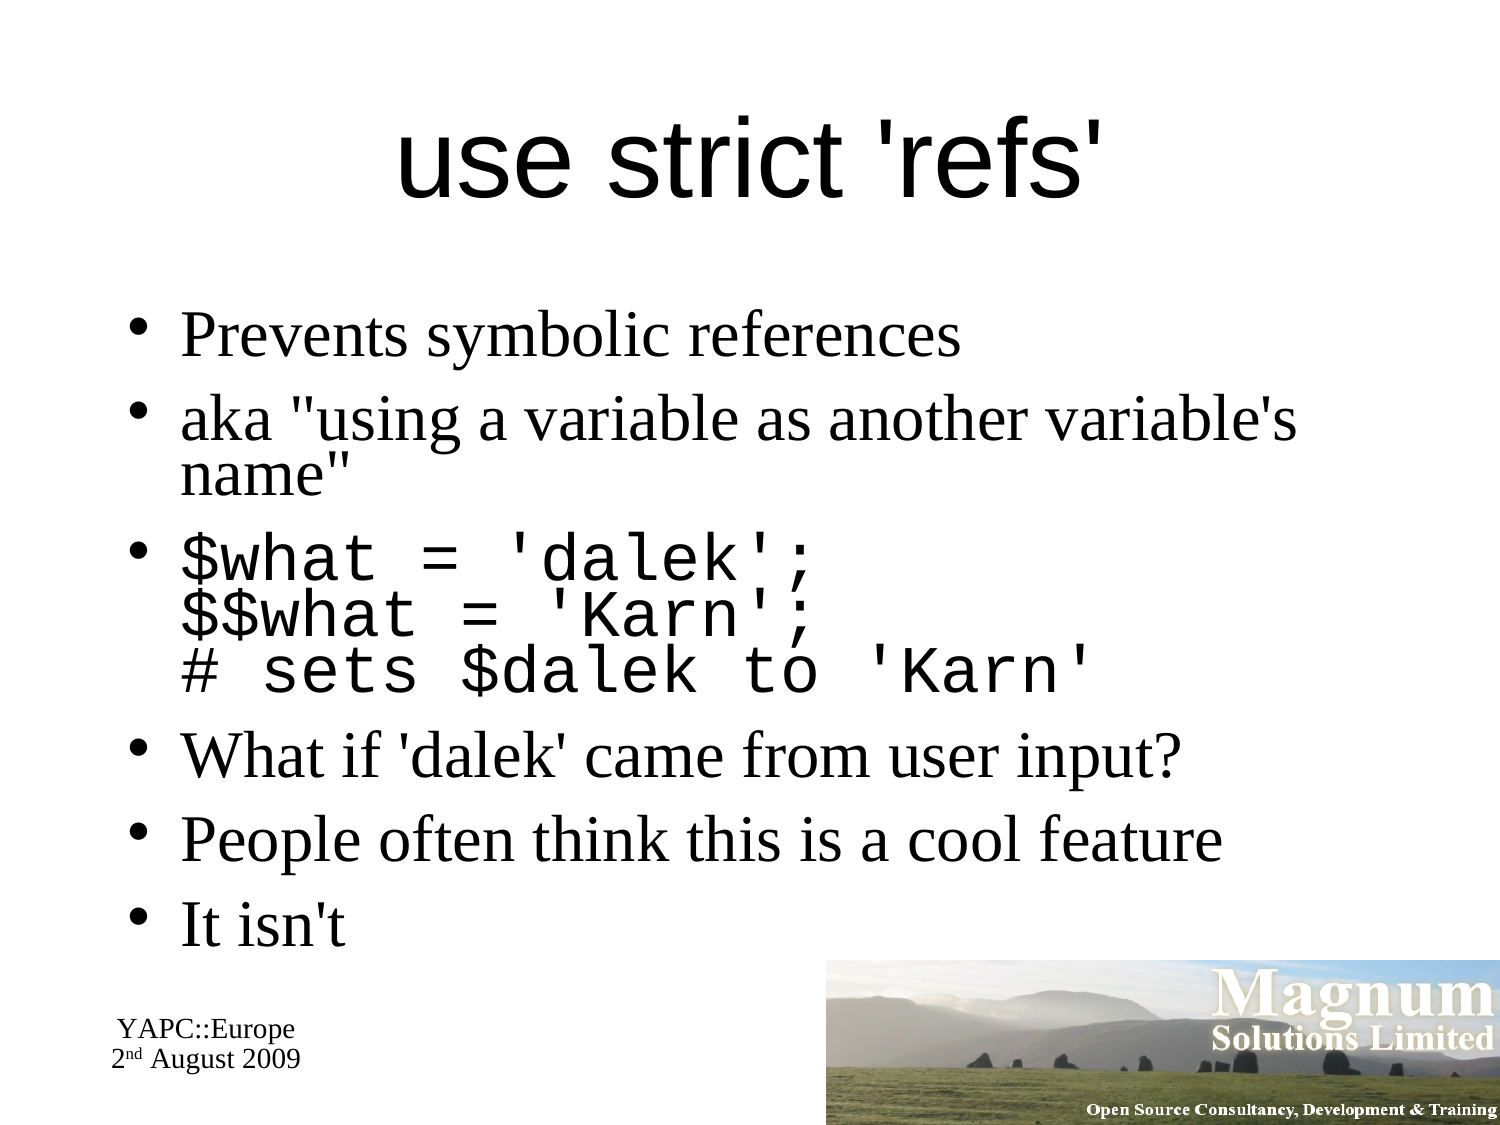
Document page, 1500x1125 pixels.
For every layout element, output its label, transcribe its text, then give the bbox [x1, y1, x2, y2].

list Prevents symbolic references aka "using a variable as another variable's name" $what = 'dalek'; $$what = 'Karn'; # sets $dalek to 'Karn' What if 'dalek' came from user input? People often think this is a cool feature It isn't [110, 312, 1391, 1006]
picture [826, 960, 1500, 1125]
title use strict 'refs' [110, 26, 1391, 288]
